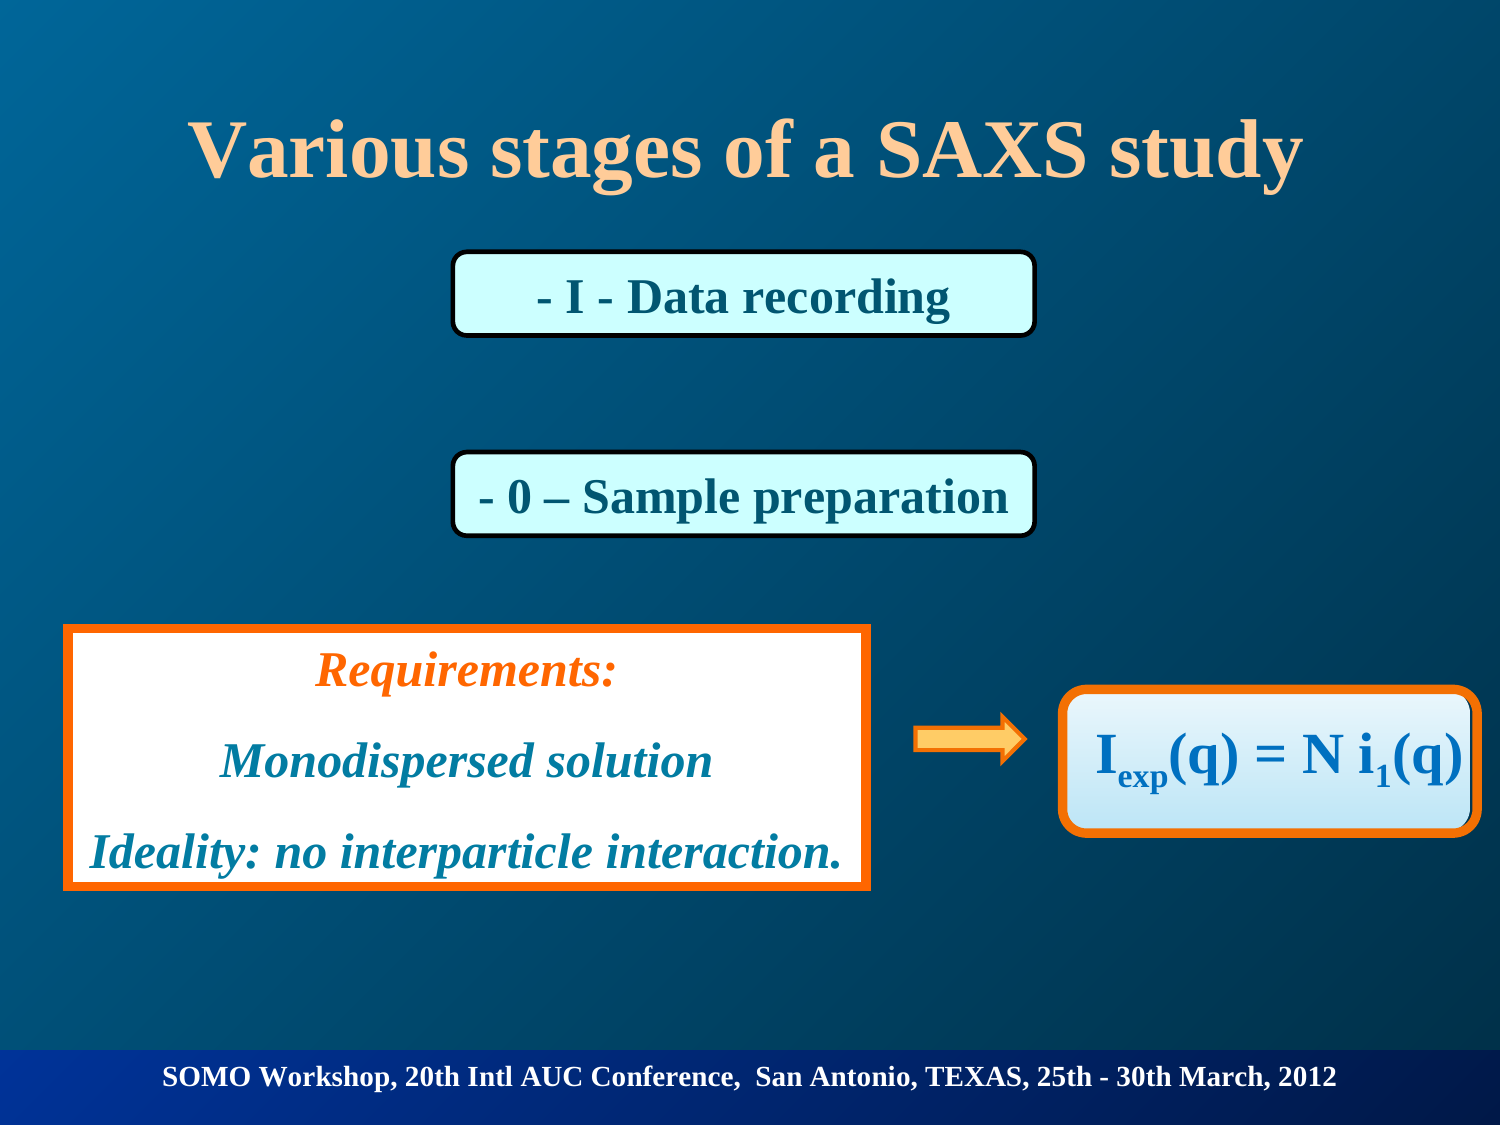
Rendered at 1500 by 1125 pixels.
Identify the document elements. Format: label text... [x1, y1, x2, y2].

picture [64, 625, 870, 890]
text_box Requirements: Monodispersed solution Ideality: no interparticle interaction. [67, 628, 866, 887]
text_box [915, 716, 1025, 762]
text_box SOMO Workshop, 20th Intl AUC Conference, San Antonio, TEXAS, 25th - 30th March, 2012 [0, 1050, 1500, 1125]
text_box Various stages of a SAXS study [176, 103, 1316, 200]
text_box - 0 – Sample preparation [452, 452, 1035, 536]
text_box - I - Data recording [452, 251, 1035, 336]
text_box [1068, 695, 1471, 828]
text_box Iexp(q) = N i1(q) [1080, 707, 1479, 803]
picture [914, 714, 1026, 764]
